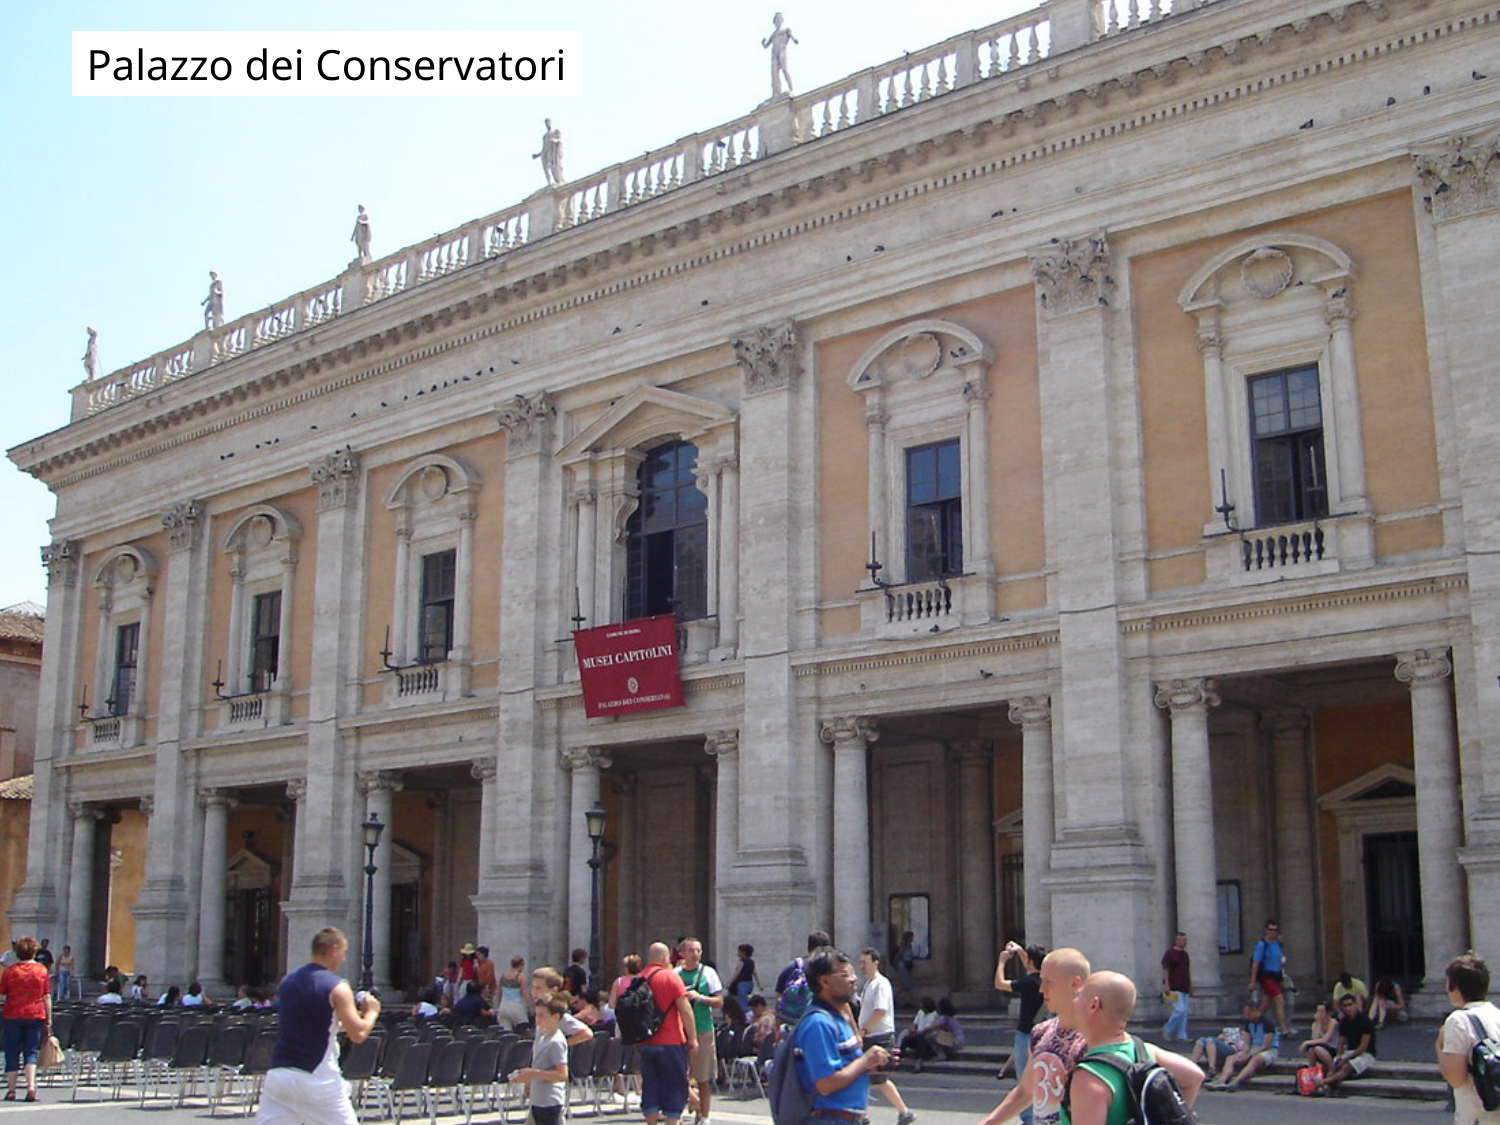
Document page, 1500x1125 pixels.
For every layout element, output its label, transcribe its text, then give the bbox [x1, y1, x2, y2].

picture [0, 0, 1500, 1125]
text_box Palazzo dei Conservatori [71, 31, 582, 96]
